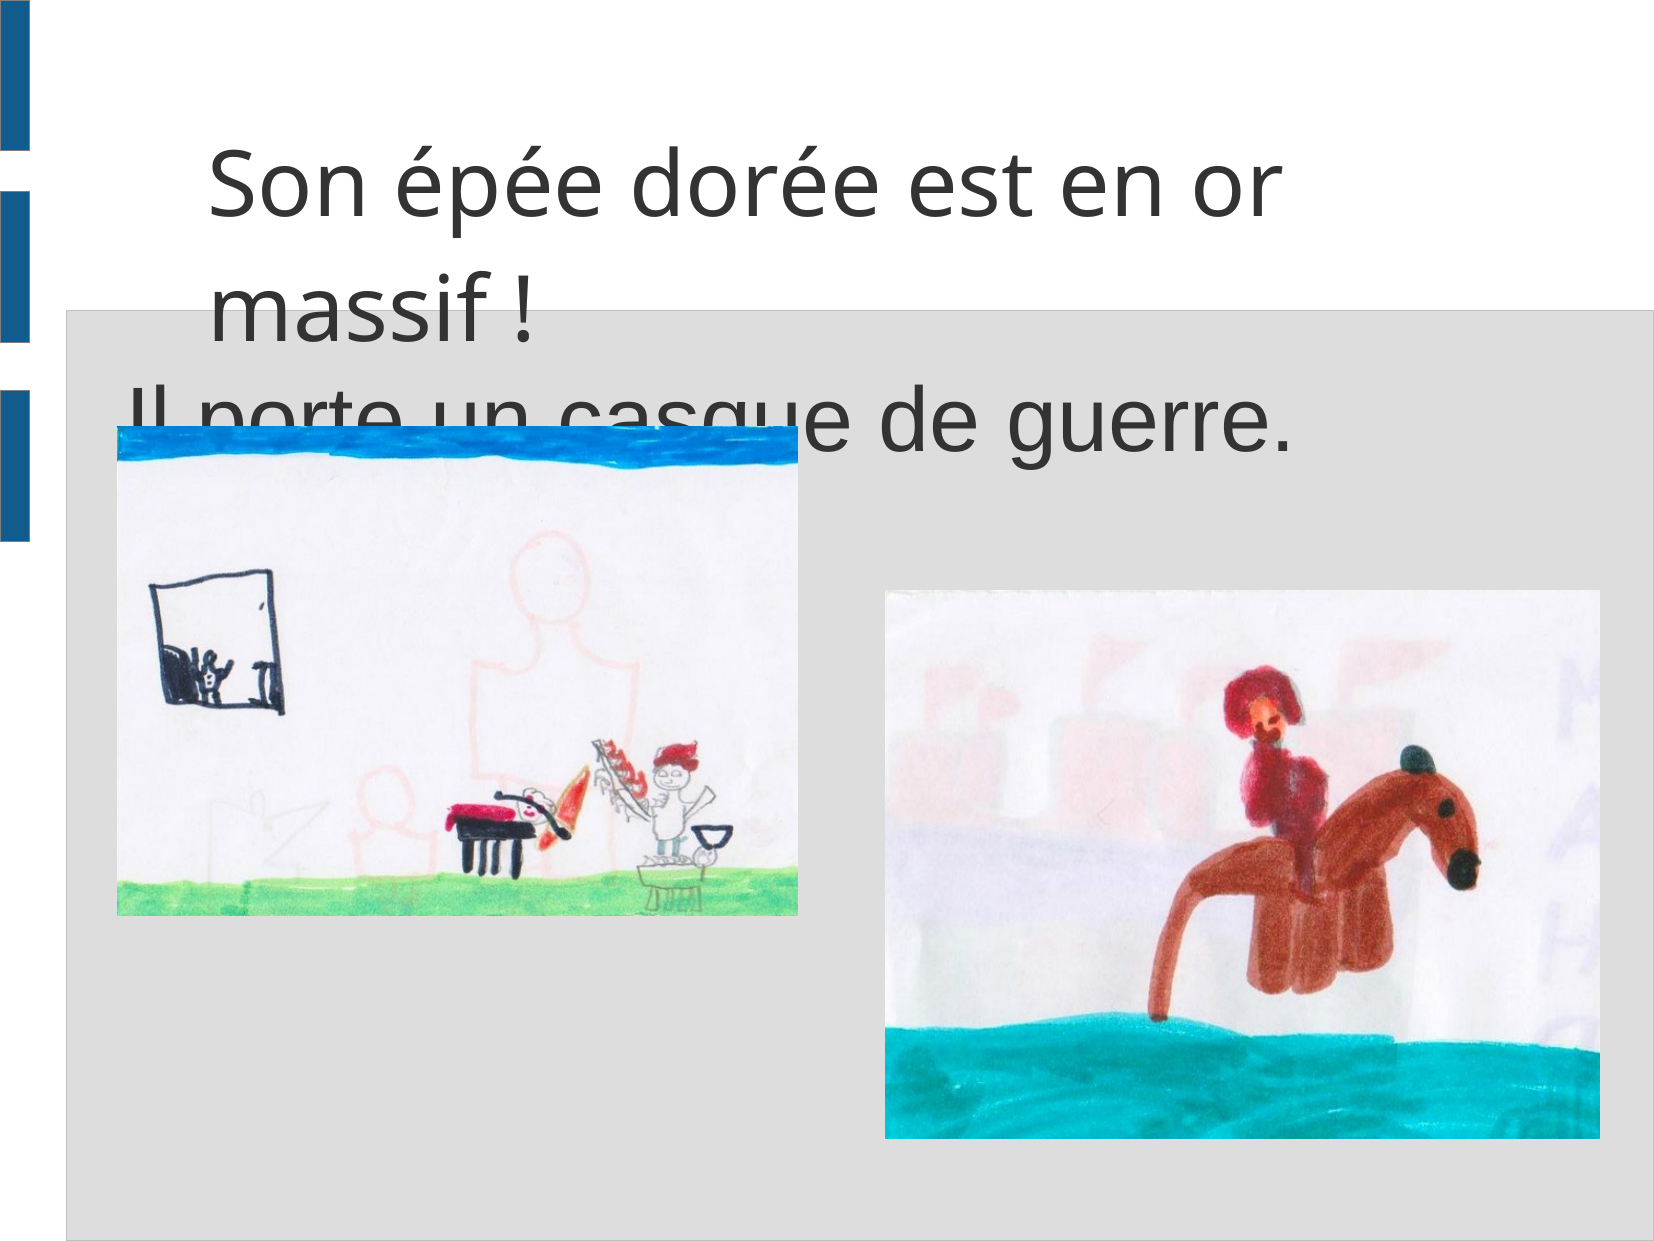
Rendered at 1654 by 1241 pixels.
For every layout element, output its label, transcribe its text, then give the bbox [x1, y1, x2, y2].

list Son épée dorée est en or massif ! Il porte un casque de guerre. [124, 118, 1506, 900]
picture [117, 426, 798, 916]
picture [885, 590, 1600, 1139]
